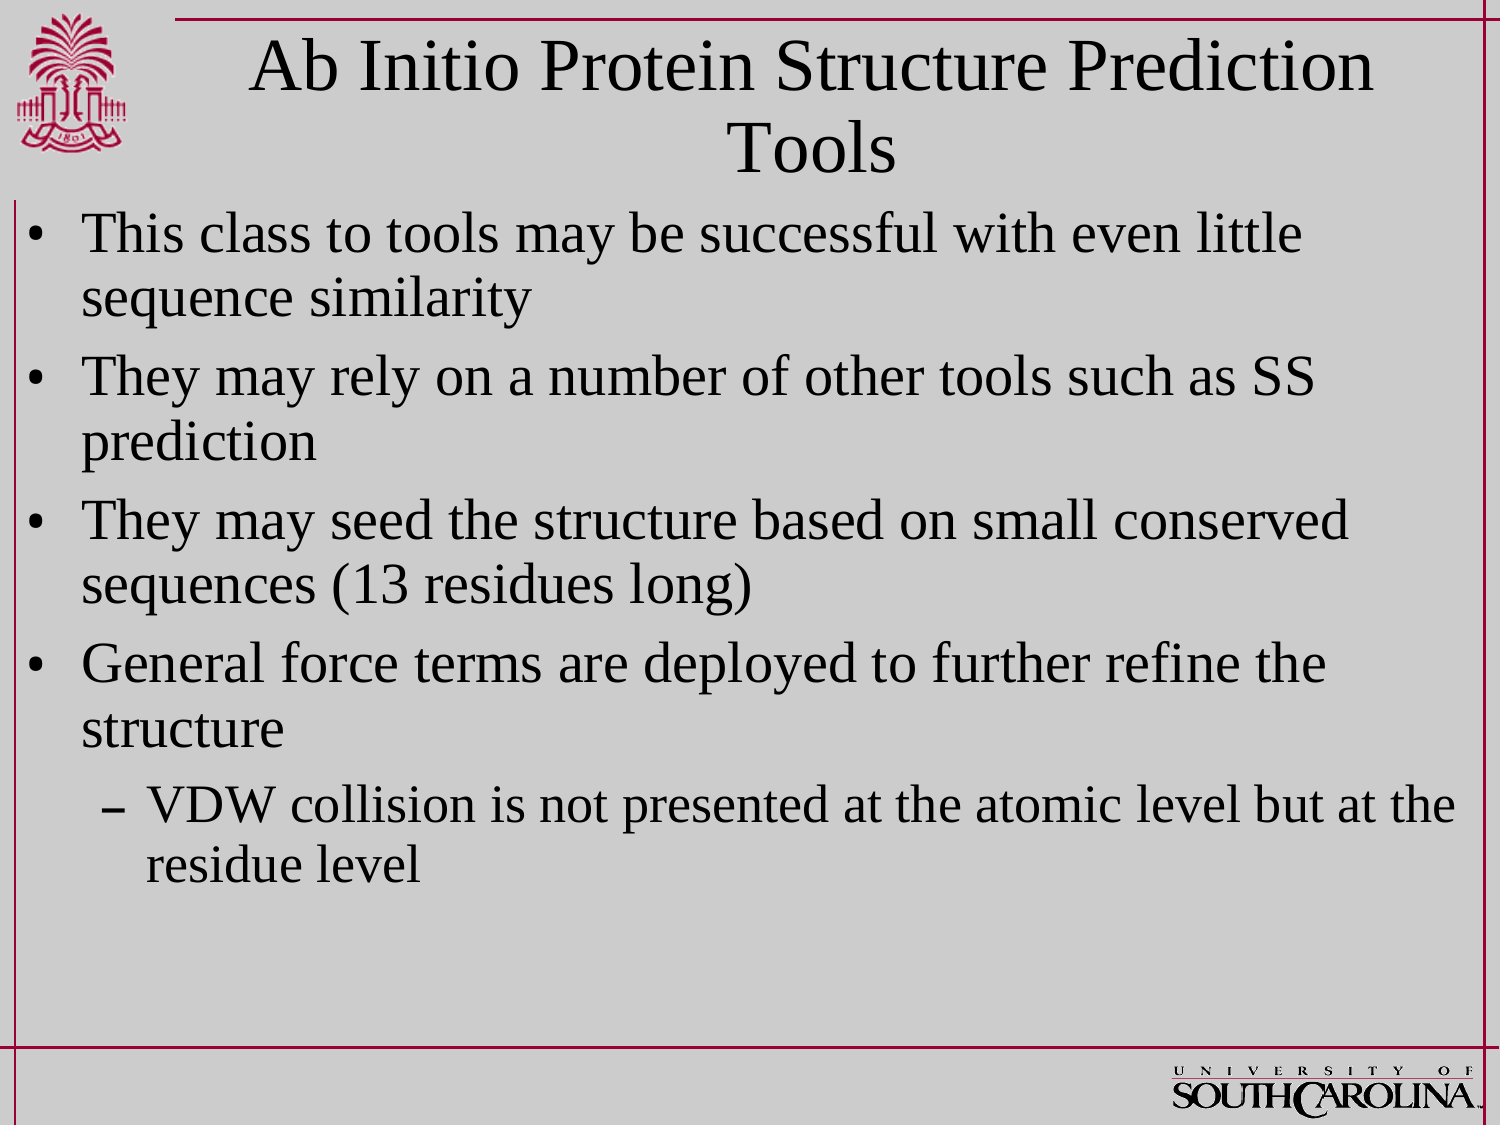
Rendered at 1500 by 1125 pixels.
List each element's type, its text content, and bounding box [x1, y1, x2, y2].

picture [1162, 1049, 1483, 1125]
title Ab Initio Protein Structure Prediction Tools [174, 23, 1450, 190]
picture [12, 12, 131, 155]
list This class to tools may be successful with even little sequence similarity They may rely on a number of other tools such as SS prediction They may seed the structure based on small conserved sequences (13 residues long) General force terms are deployed to further refine the structure VDW collision is not presented at the atomic level but at the residue level [24, 200, 1476, 998]
